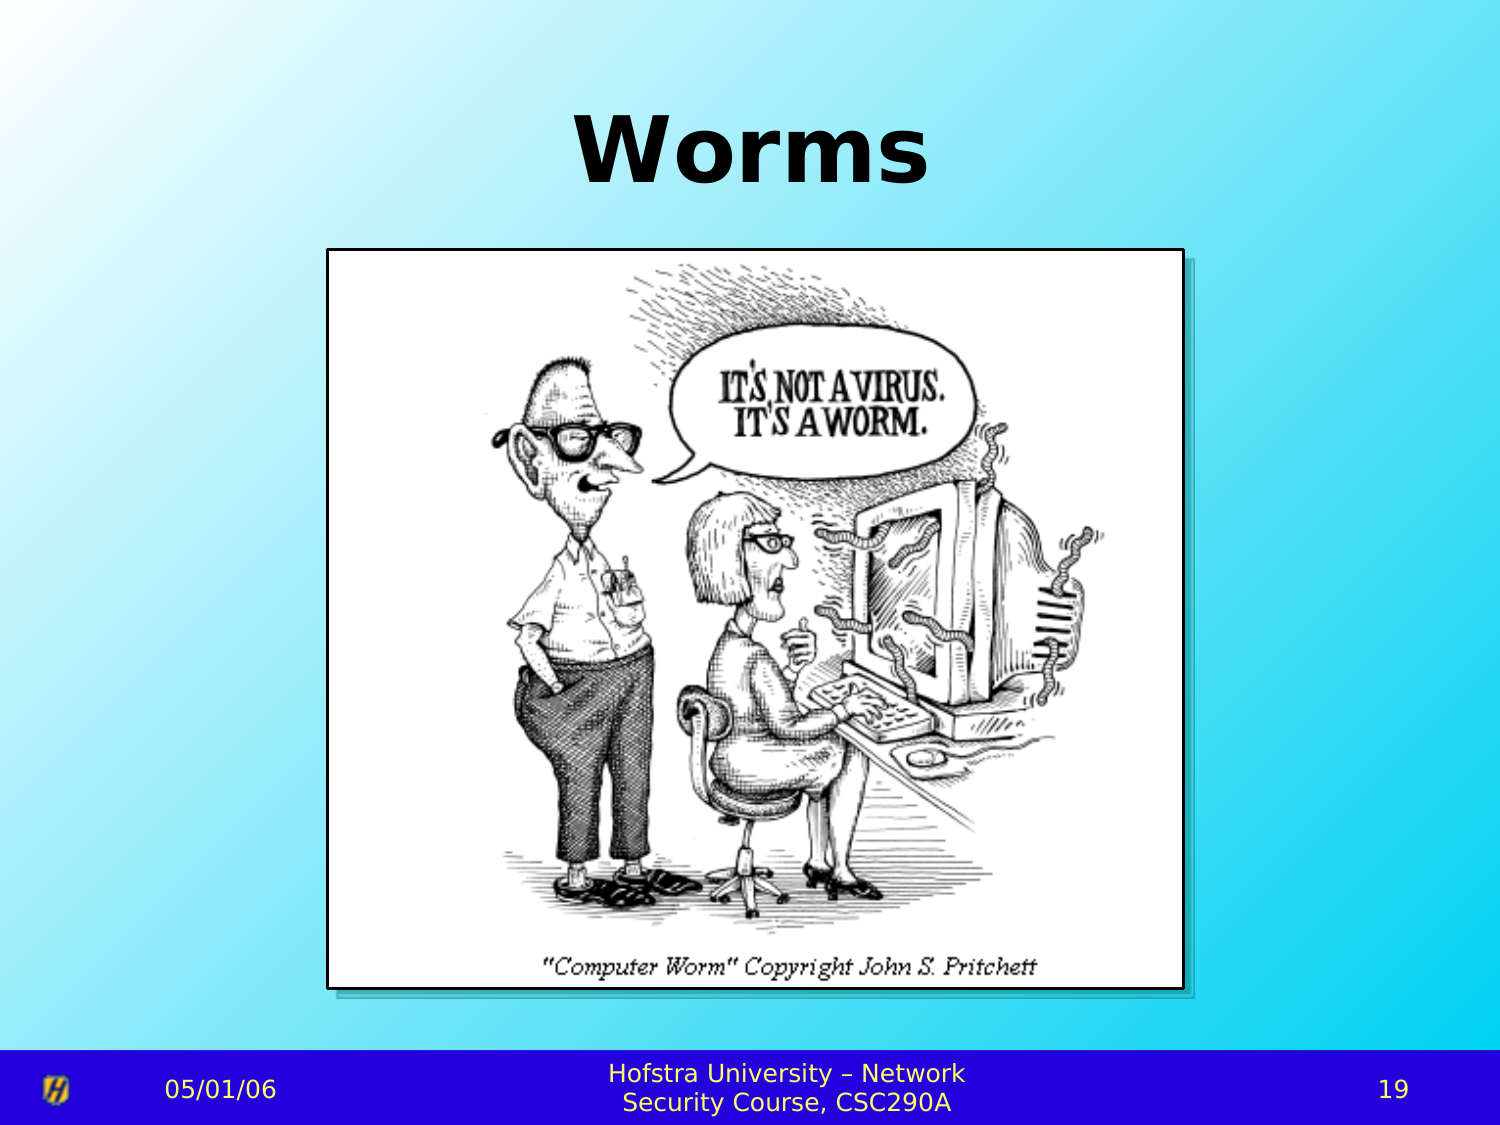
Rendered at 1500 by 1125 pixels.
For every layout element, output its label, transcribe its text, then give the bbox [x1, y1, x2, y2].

picture [329, 251, 1183, 987]
picture [37, 1072, 76, 1110]
title Worms [112, 84, 1391, 212]
